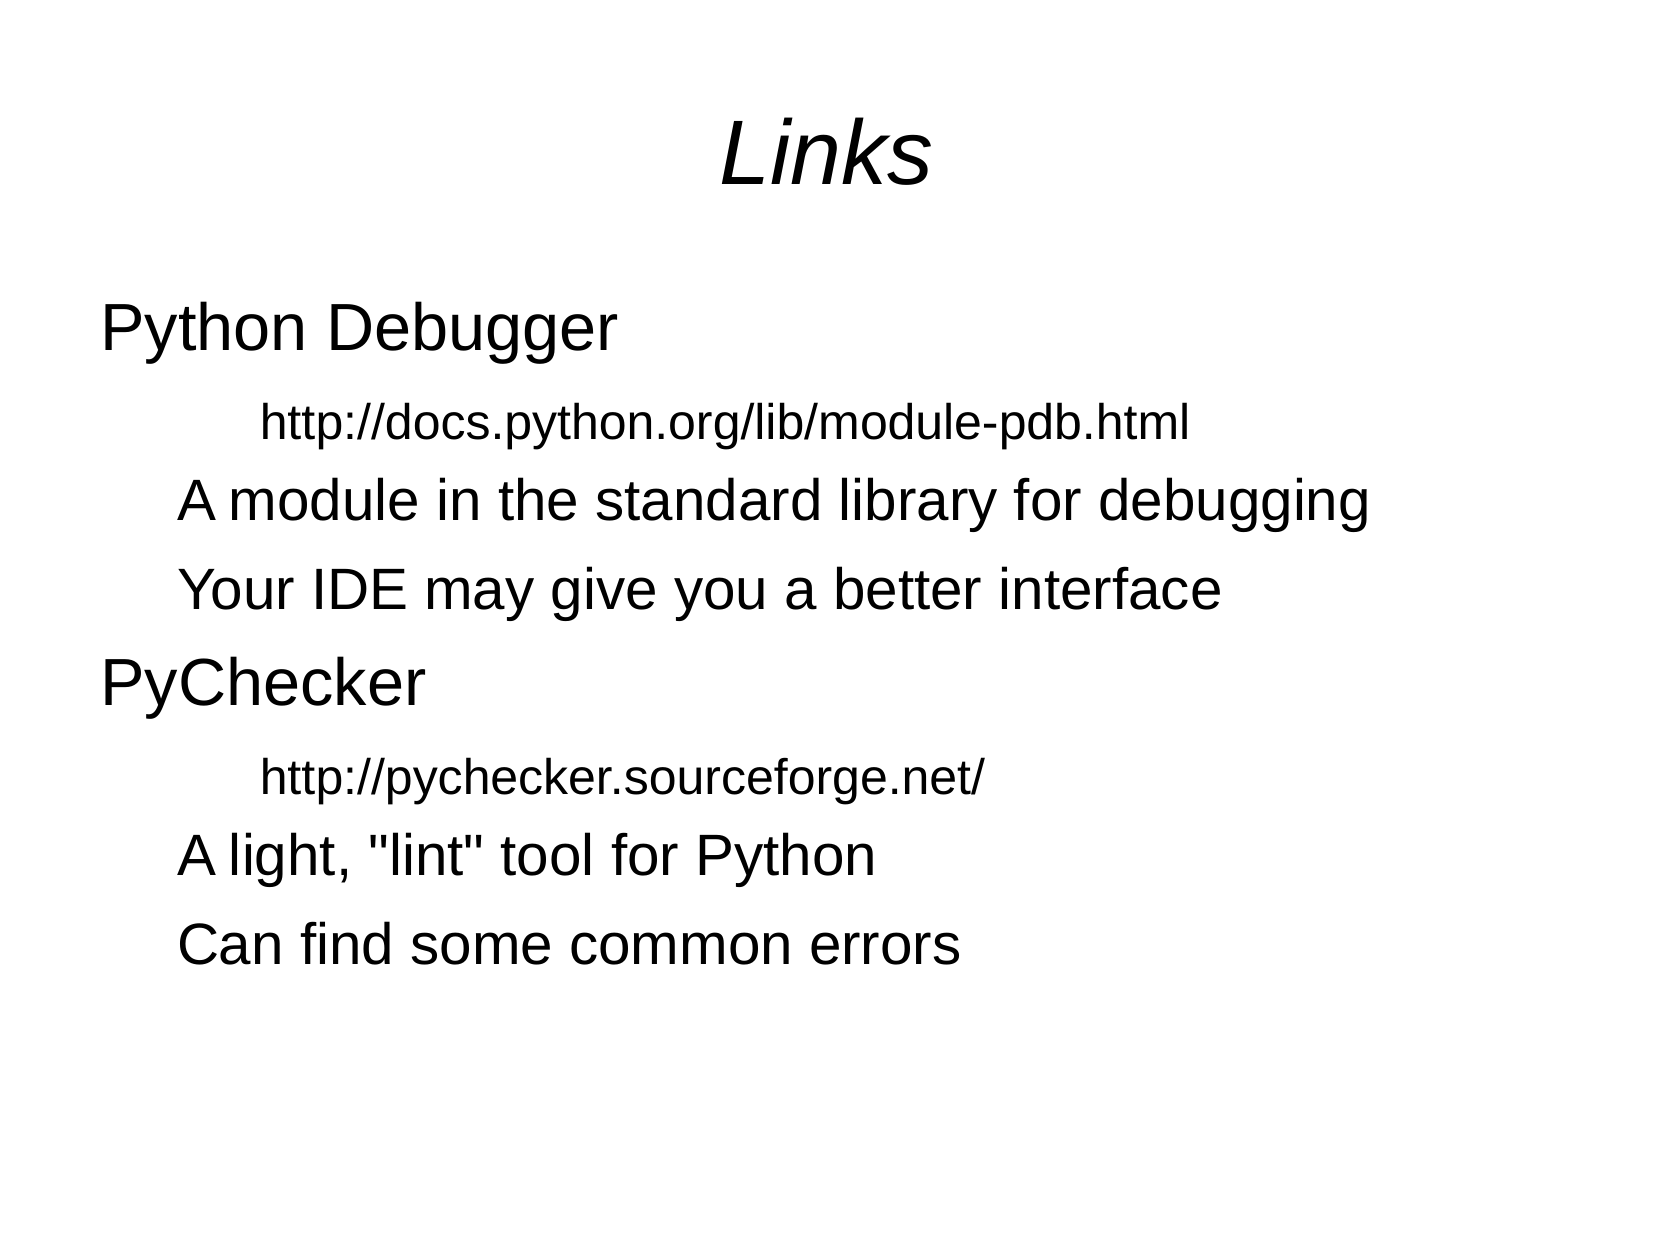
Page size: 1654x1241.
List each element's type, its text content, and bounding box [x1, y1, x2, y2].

list Python Debugger http://docs.python.org/lib/module-pdb.html A module in the standard library for debugging Your IDE may give you a better interface PyChecker http://pychecker.sourceforge.net/ A light, "lint" tool for Python Can find some common errors [82, 290, 1571, 1149]
title Links [82, 56, 1571, 250]
